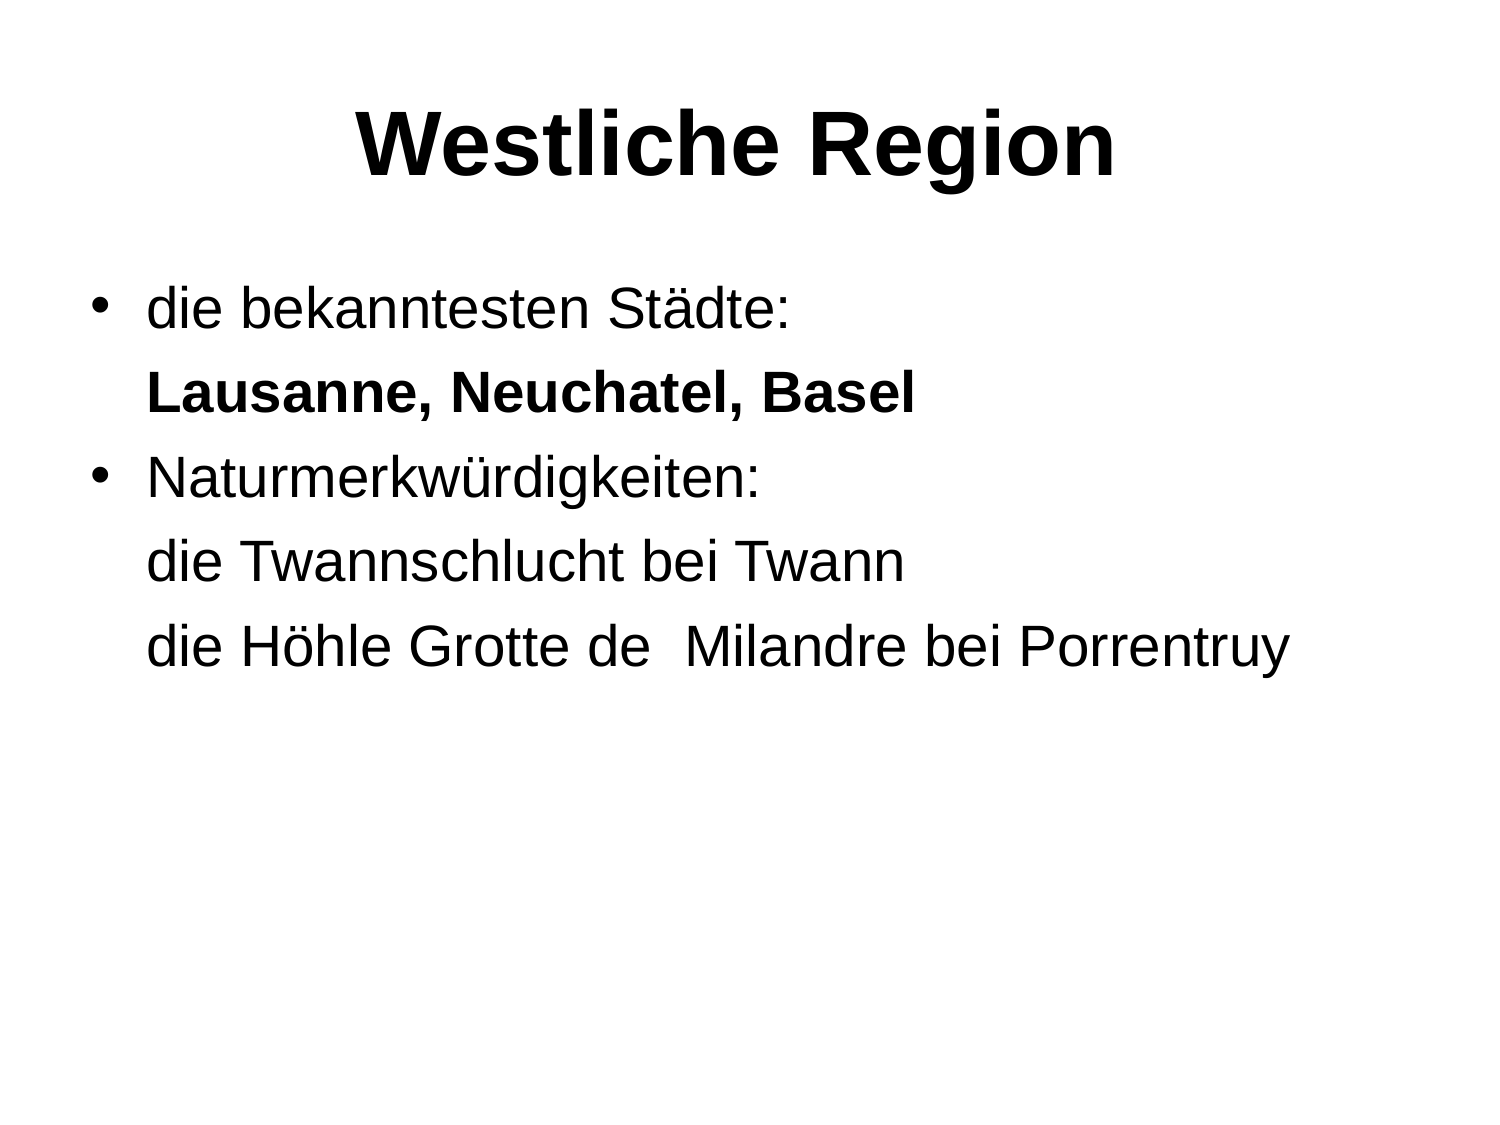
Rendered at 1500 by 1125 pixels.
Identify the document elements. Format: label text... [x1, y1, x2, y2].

title Westliche Region [75, 45, 1426, 233]
list die bekanntesten Städte: Lausanne, Neuchatel, Basel Naturmerkwürdigkeiten: die Twannschlucht bei Twann die Höhle Grotte de Milandre bei Porrentruy [75, 262, 1426, 1006]
